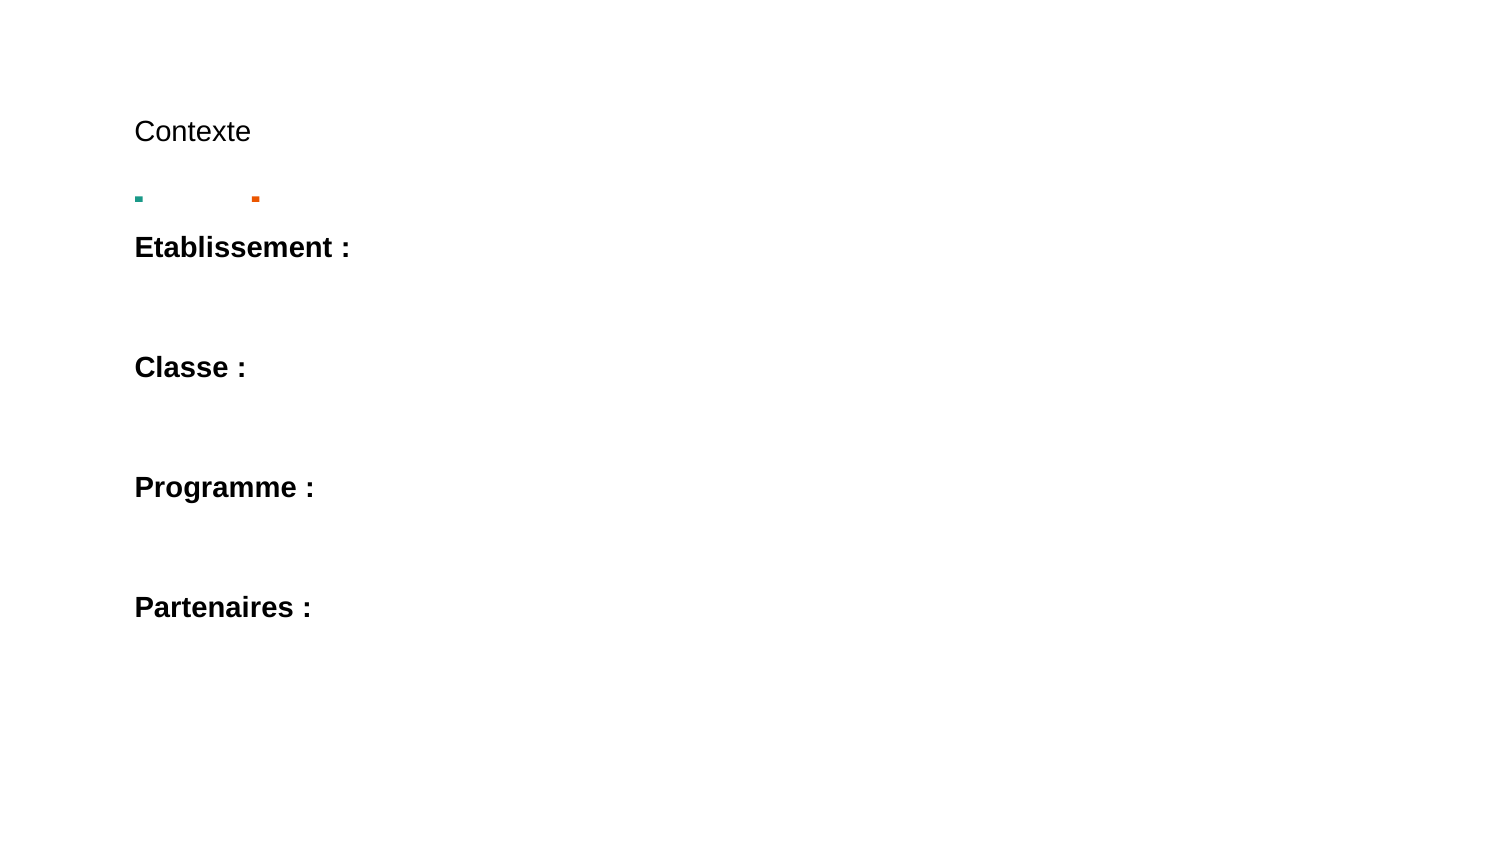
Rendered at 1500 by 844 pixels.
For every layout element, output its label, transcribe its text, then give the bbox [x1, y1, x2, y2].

title Contexte [119, 97, 1381, 186]
list Etablissement : Classe : Programme : Partenaires : [119, 213, 1381, 802]
